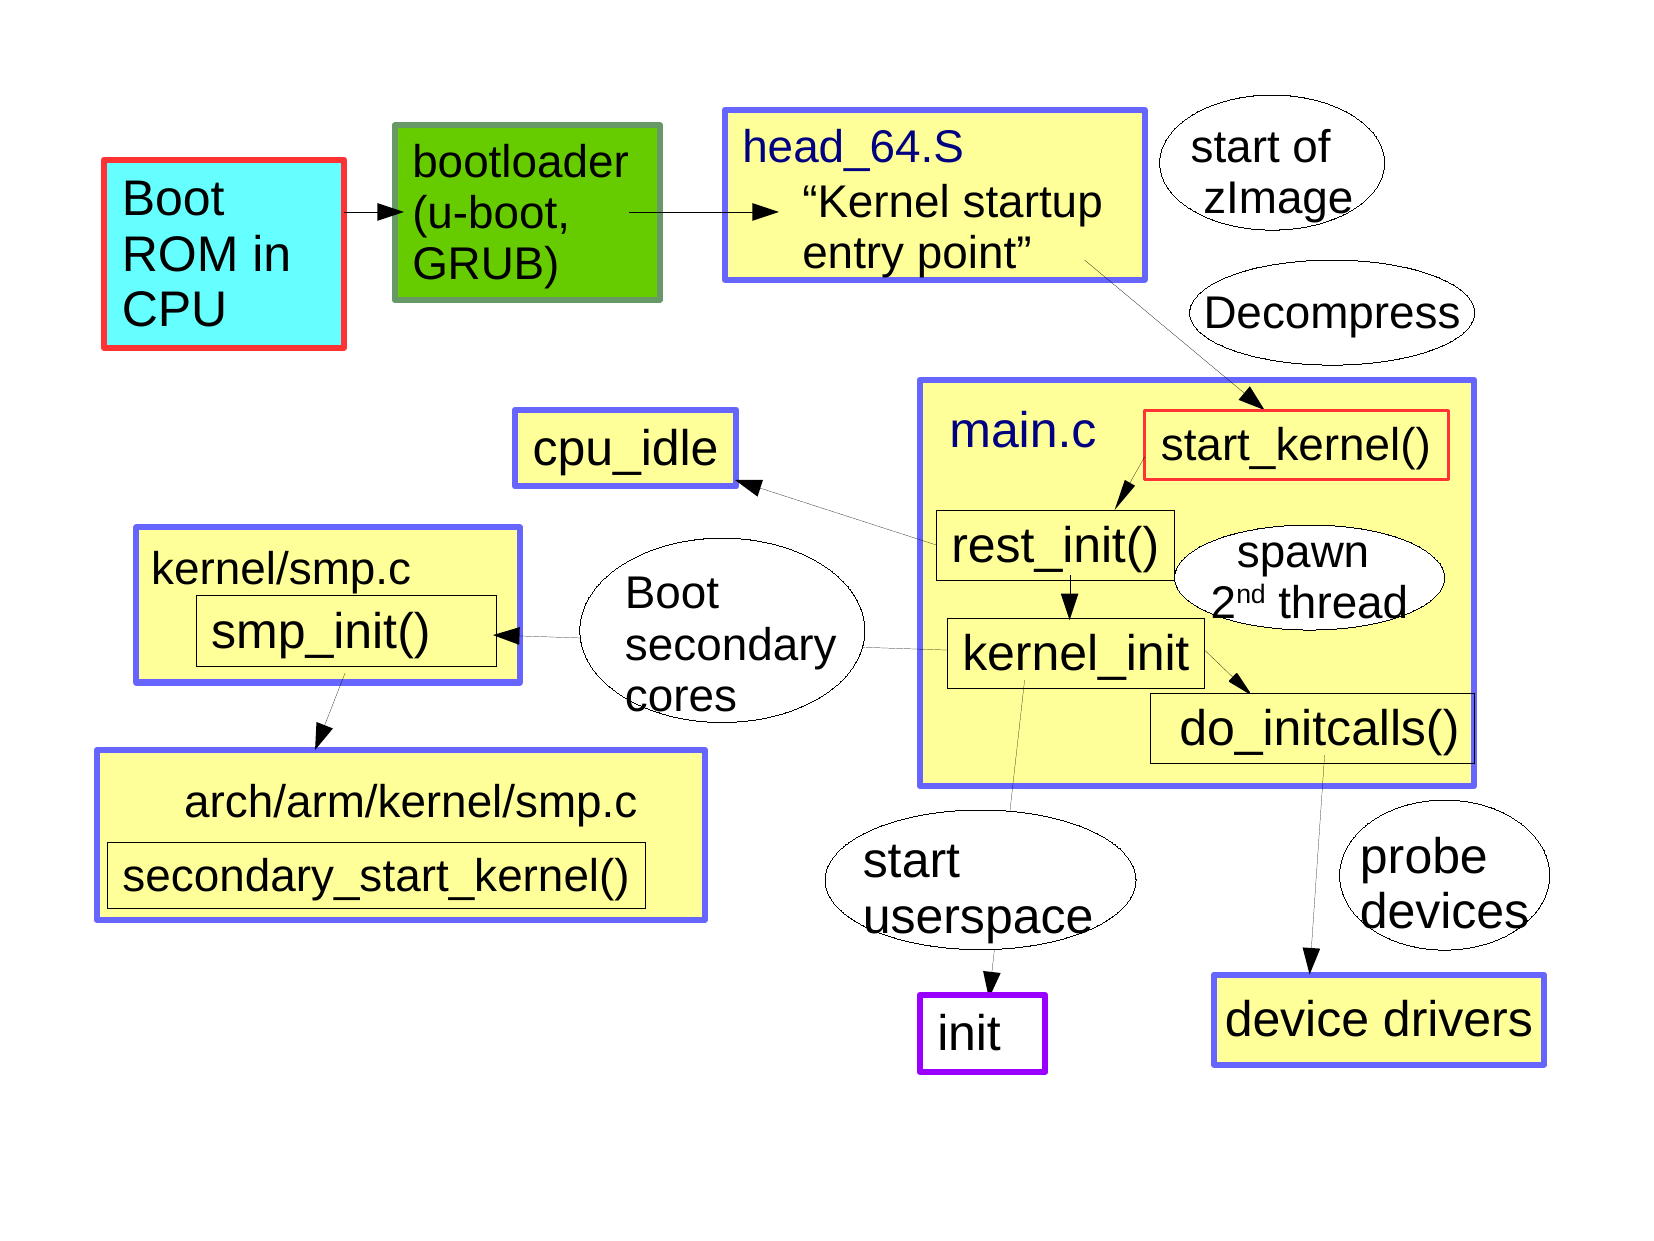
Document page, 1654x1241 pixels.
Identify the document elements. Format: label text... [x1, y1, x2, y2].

text_box [1151, 756, 1324, 763]
text_box device drivers [1213, 974, 1544, 1065]
text_box do_initcalls() [1150, 693, 1475, 756]
text_box Boot secondary cores [610, 560, 852, 704]
text_box arch/arm/kernel/smp.c [169, 768, 653, 829]
text_box spawn 2nd thread [1174, 525, 1445, 631]
text_box [644, 704, 808, 723]
text_box probe devices [1345, 820, 1545, 930]
text_box head_64.S [724, 110, 1145, 280]
text_box [885, 935, 1076, 950]
text_box bootloader (u-boot, GRUB) [394, 125, 660, 276]
text_box [654, 704, 666, 708]
text_box secondary_start_kernel() [107, 842, 646, 901]
text_box start_kernel() [1144, 410, 1449, 480]
text_box [1323, 764, 1475, 786]
text_box [136, 596, 520, 683]
text_box [136, 527, 520, 633]
text_box [1113, 843, 1137, 917]
text_box “Kernel startup entry point” [787, 168, 1118, 270]
text_box [1071, 576, 1174, 580]
text_box [825, 843, 848, 917]
text_box Boot ROM in CPU [103, 159, 344, 322]
text_box smp_init() [196, 595, 497, 658]
text_box Decompress [1189, 260, 1475, 366]
text_box cpu_idle [514, 409, 737, 478]
text_box init [919, 995, 1046, 1063]
text_box [630, 538, 815, 560]
text_box [579, 573, 610, 688]
text_box [1071, 380, 1475, 693]
text_box start userspace [848, 824, 1113, 935]
text_box [1013, 652, 1323, 786]
text_box [887, 810, 1074, 824]
text_box main.c [934, 395, 1112, 457]
text_box [948, 681, 1024, 688]
text_box [919, 540, 1070, 649]
text_box [919, 650, 1023, 786]
text_box [96, 749, 705, 920]
text_box [197, 658, 496, 666]
text_box [1325, 756, 1474, 763]
text_box kernel/smp.c [136, 535, 497, 596]
text_box rest_init() [936, 510, 1175, 576]
text_box [937, 576, 1070, 580]
text_box [919, 380, 1259, 544]
text_box [852, 592, 865, 669]
text_box [1024, 681, 1204, 688]
text_box start of zImage [1175, 113, 1369, 215]
text_box kernel_init [947, 618, 1205, 681]
